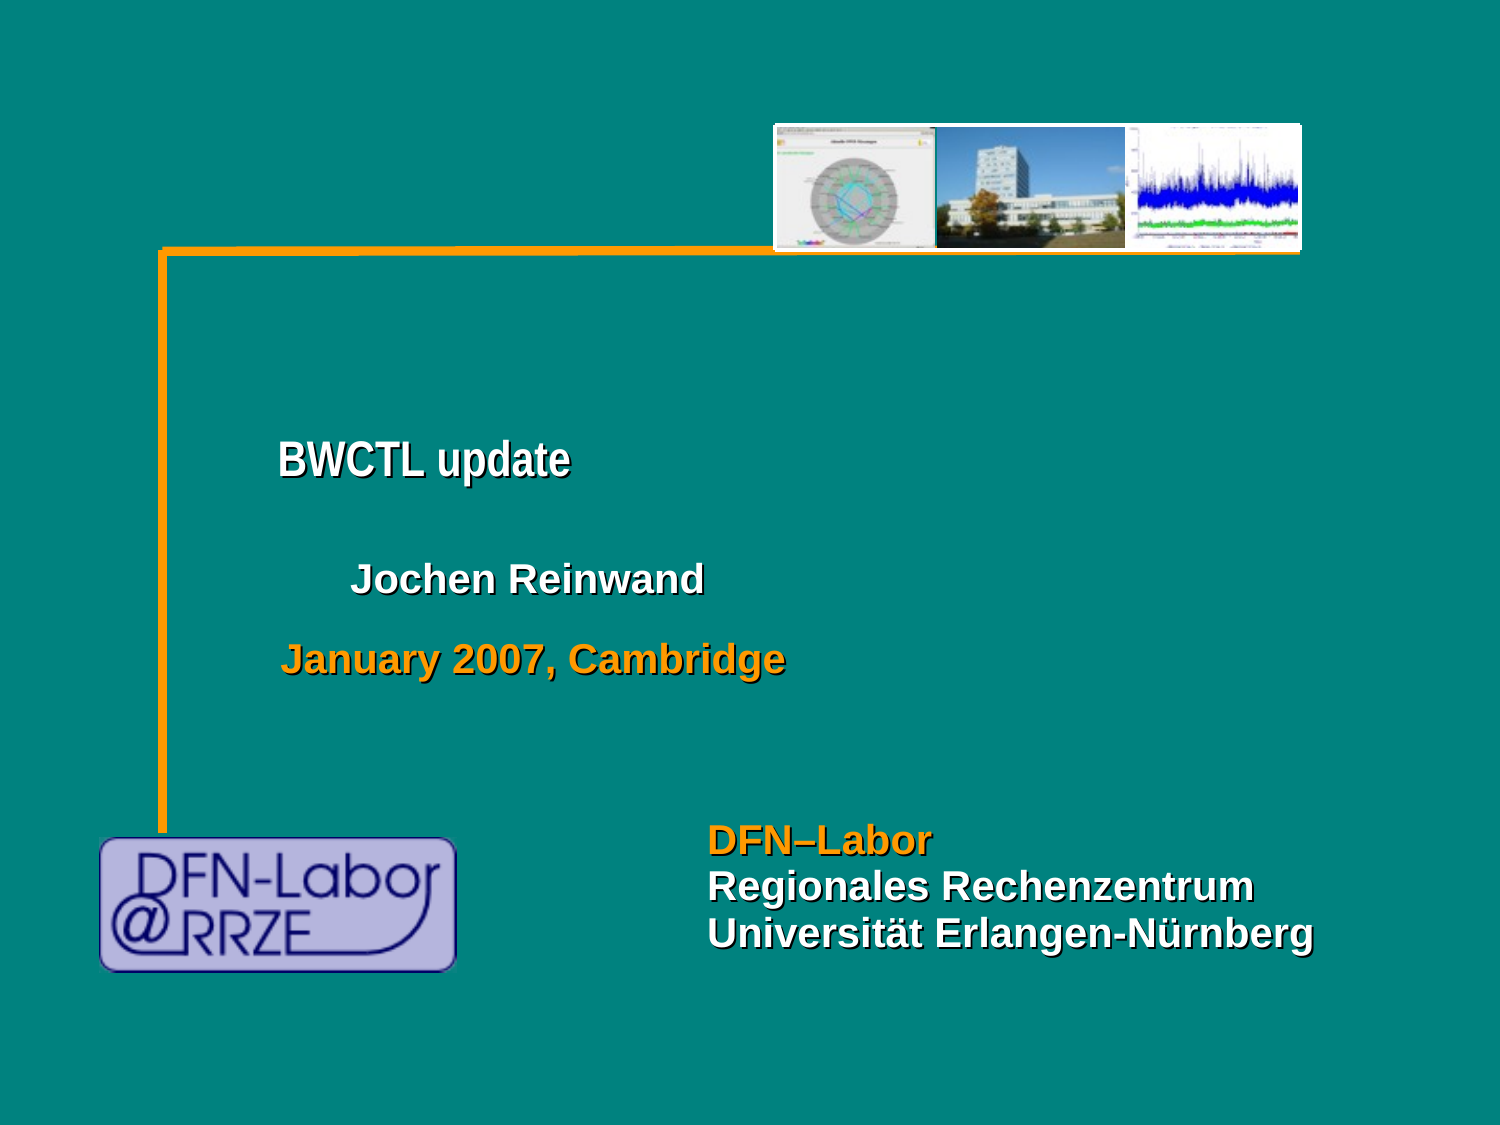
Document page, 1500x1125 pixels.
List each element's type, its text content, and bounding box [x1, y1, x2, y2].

title BWCTL update [262, 420, 1306, 496]
subtitle Jochen Reinwand January 2007, Cambridge [265, 524, 916, 762]
picture [777, 127, 935, 248]
picture [937, 127, 1298, 248]
picture [99, 837, 457, 973]
